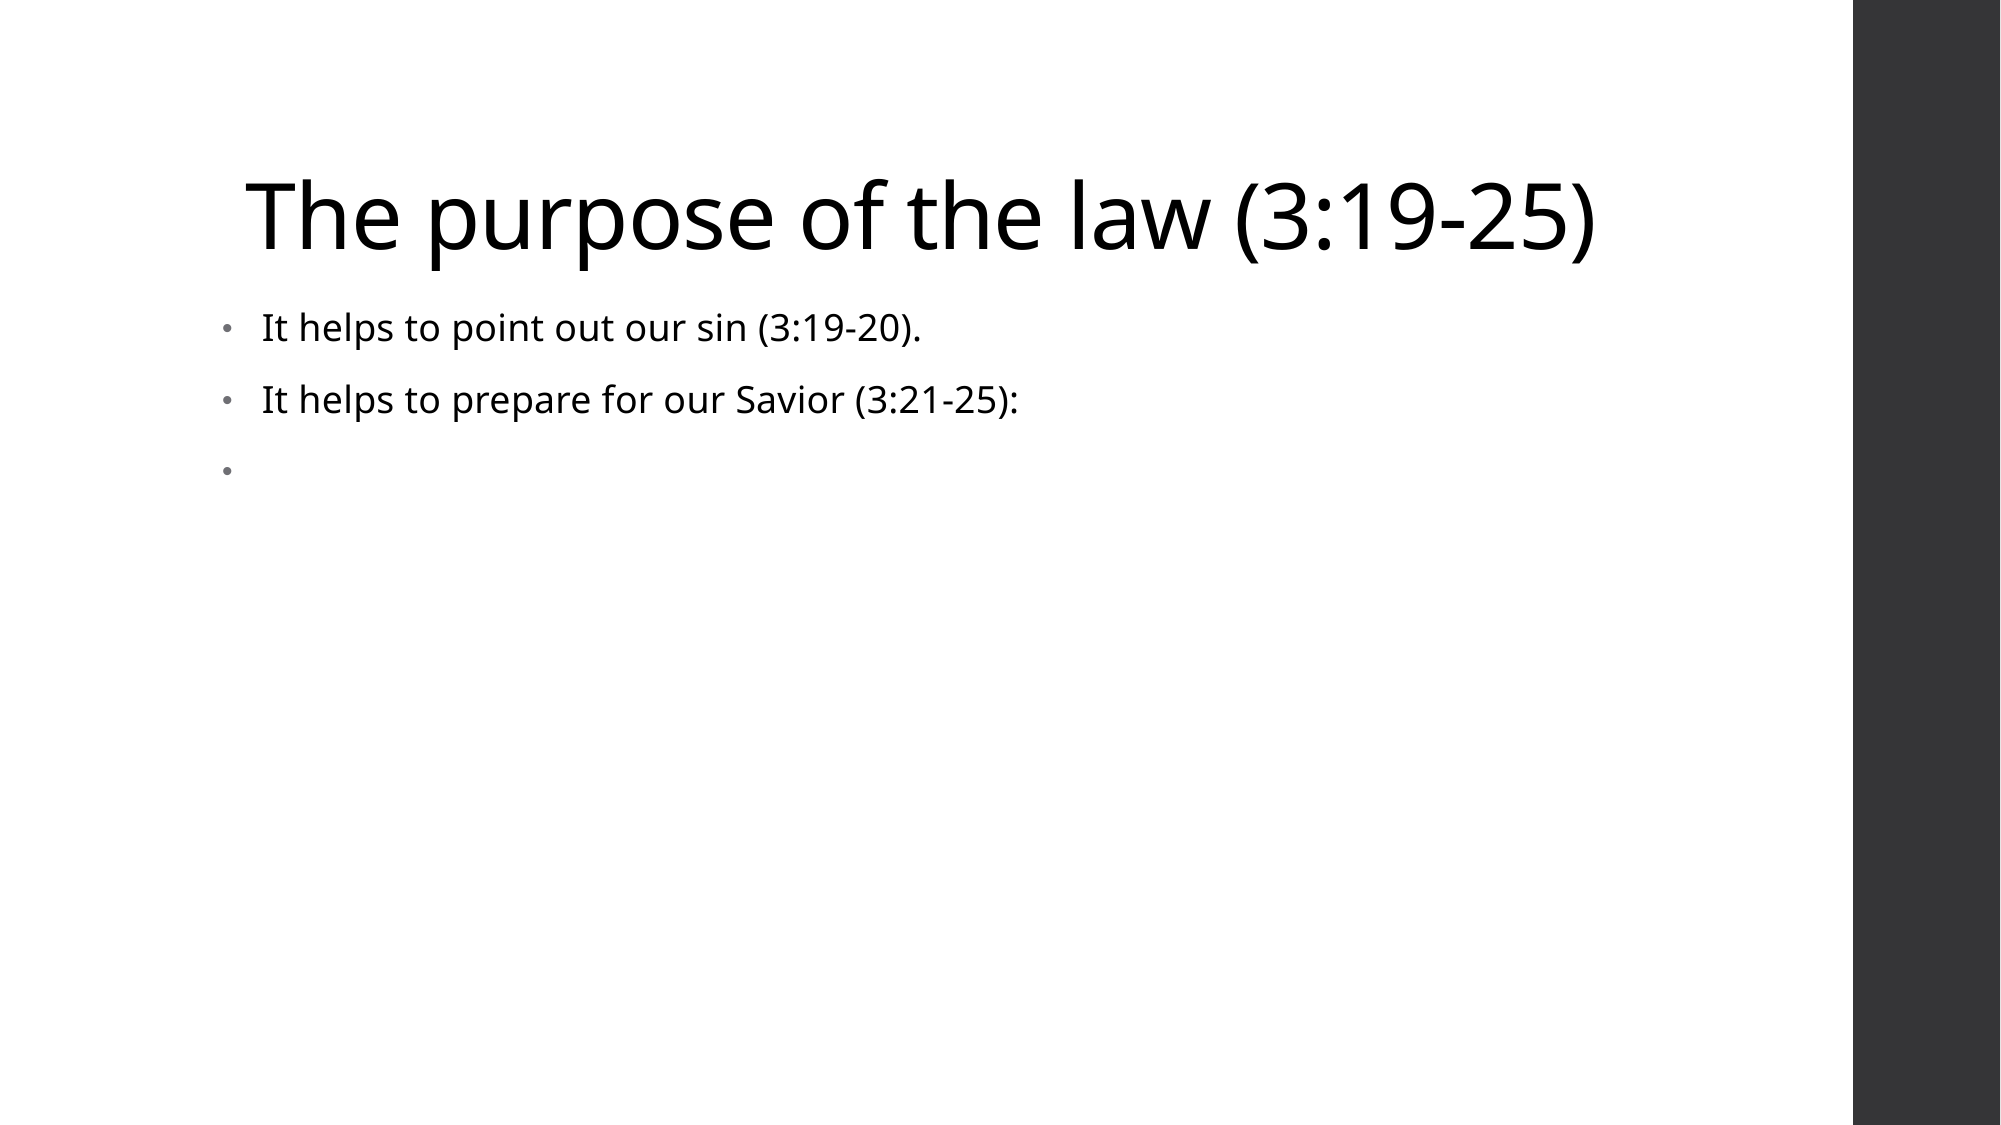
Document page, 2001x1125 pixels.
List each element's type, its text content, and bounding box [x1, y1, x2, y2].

list It helps to point out our sin (3:19-20). It helps to prepare for our Savior (3:21-25): [206, 299, 1617, 1014]
title The purpose of the law (3:19-25) [206, 60, 1797, 278]
